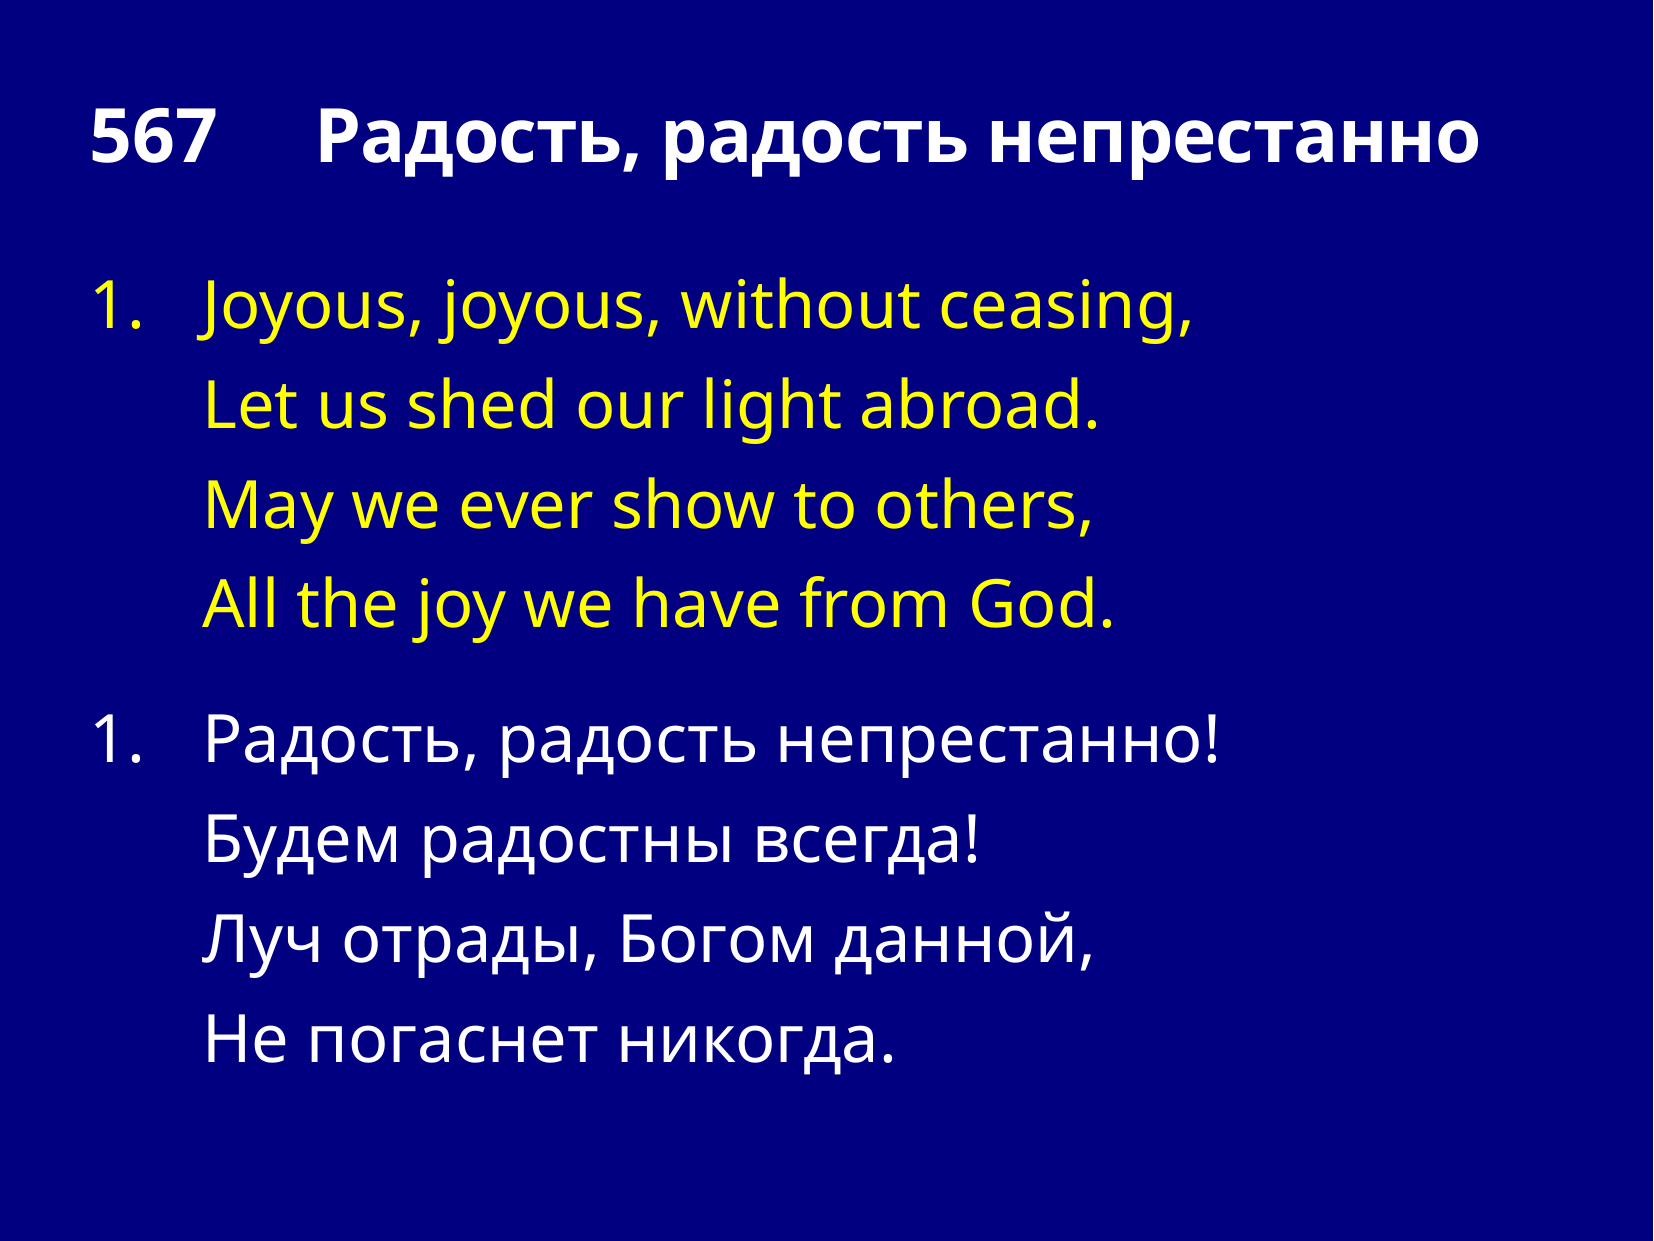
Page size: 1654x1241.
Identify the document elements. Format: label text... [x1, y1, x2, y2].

text_box 1. Joyous, joyous, without ceasing, Let us shed our light abroad. May we ever show to others, All the joy we have from God. [75, 188, 1576, 638]
text_box 1. Радость, радость непрестанно! Будем радостны всегда! Луч отрады, Богом данной, Не погаснет никогда. [75, 675, 1576, 1163]
text_box 567 Радость, радость непрестанно [75, 75, 1653, 188]
